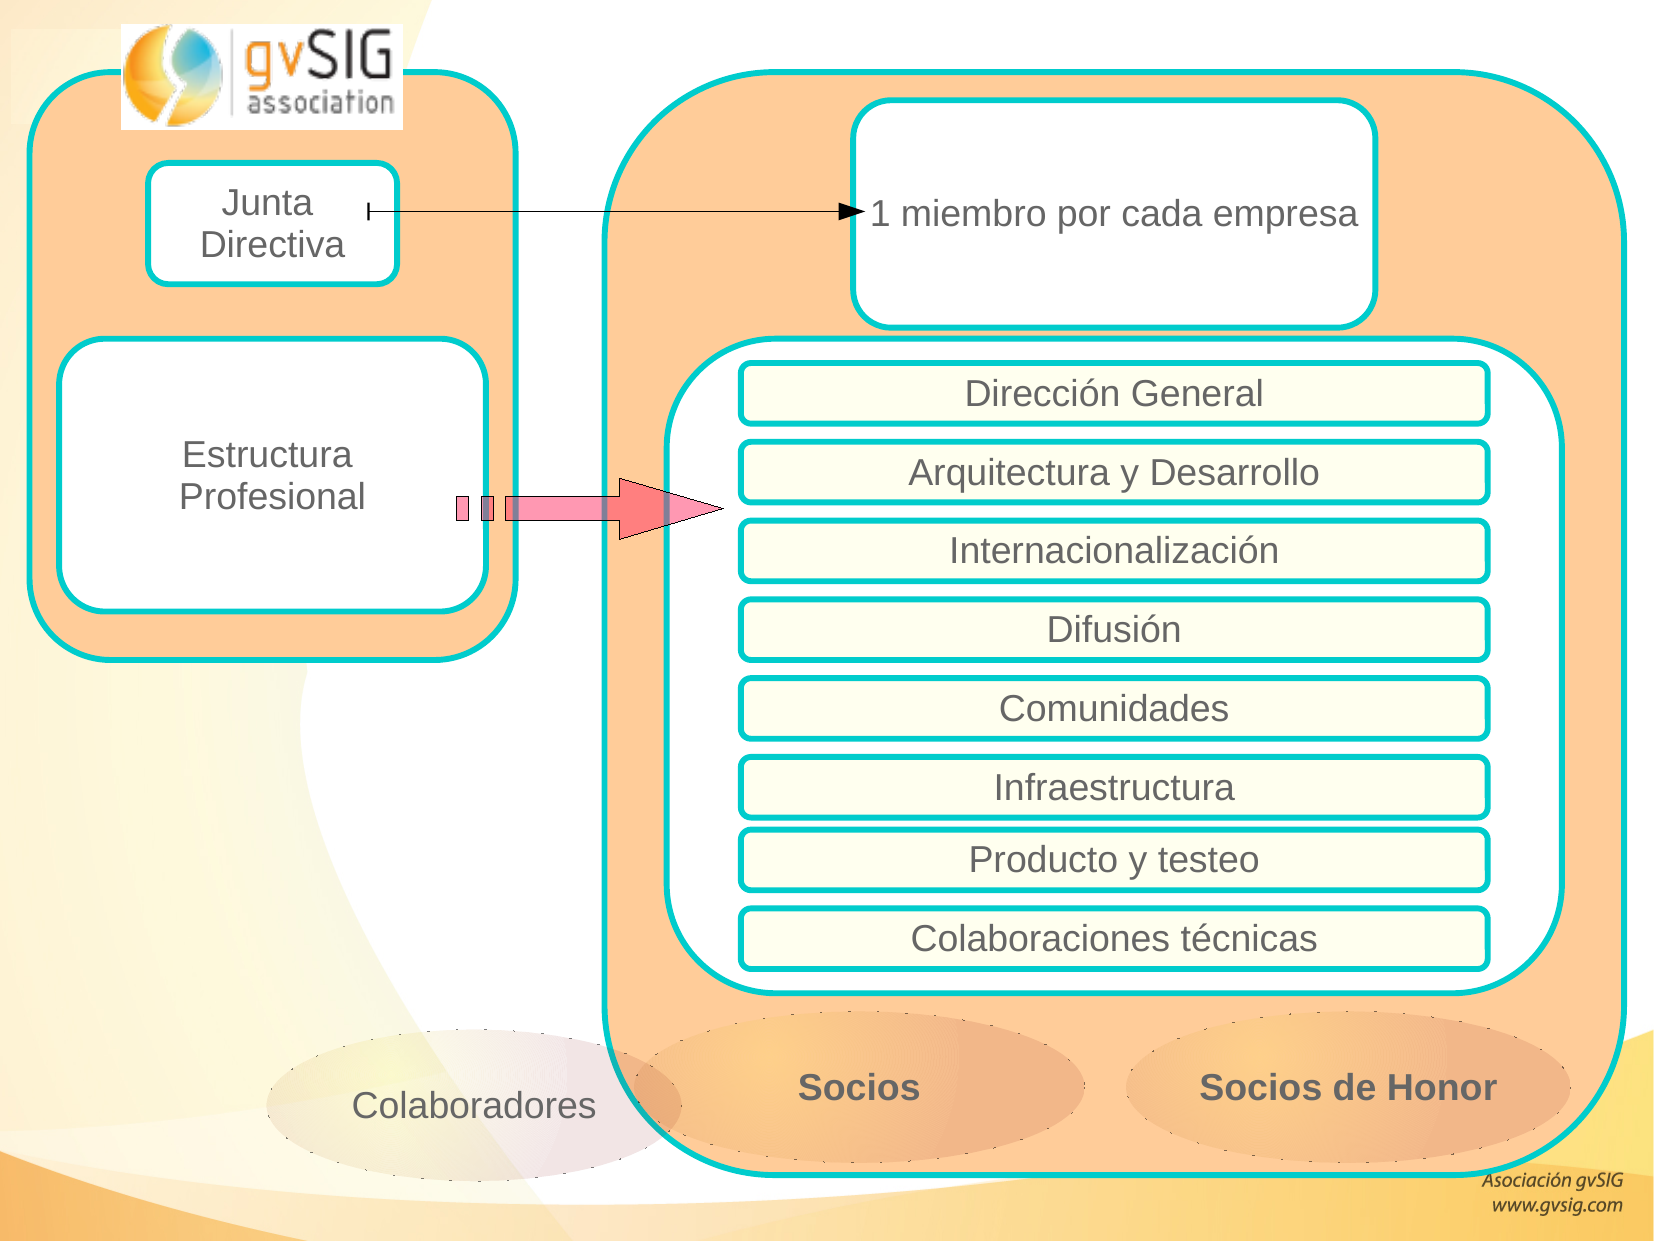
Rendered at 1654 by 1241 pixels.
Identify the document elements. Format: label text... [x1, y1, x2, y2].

picture [0, 0, 1654, 1241]
text_box 1 miembro por cada empresa [853, 100, 1376, 328]
text_box Infraestructura [740, 756, 1488, 818]
text_box Colaboraciones técnicas [740, 908, 1488, 970]
text_box Comunidades [740, 678, 1488, 739]
text_box Arquitectura y Desarrollo [740, 441, 1488, 503]
text_box Difusión [740, 599, 1488, 661]
text_box Estructura Profesional [59, 338, 486, 612]
text_box Socios de Honor [1126, 1011, 1571, 1163]
text_box Socios [634, 1011, 1085, 1163]
text_box [29, 72, 1625, 1176]
text_box Dirección General [740, 363, 1488, 424]
text_box Internacionalización [740, 520, 1488, 582]
text_box Colaboradores [266, 1029, 671, 1182]
text_box Producto y testeo [740, 829, 1488, 891]
text_box Junta Directiva [148, 162, 398, 285]
